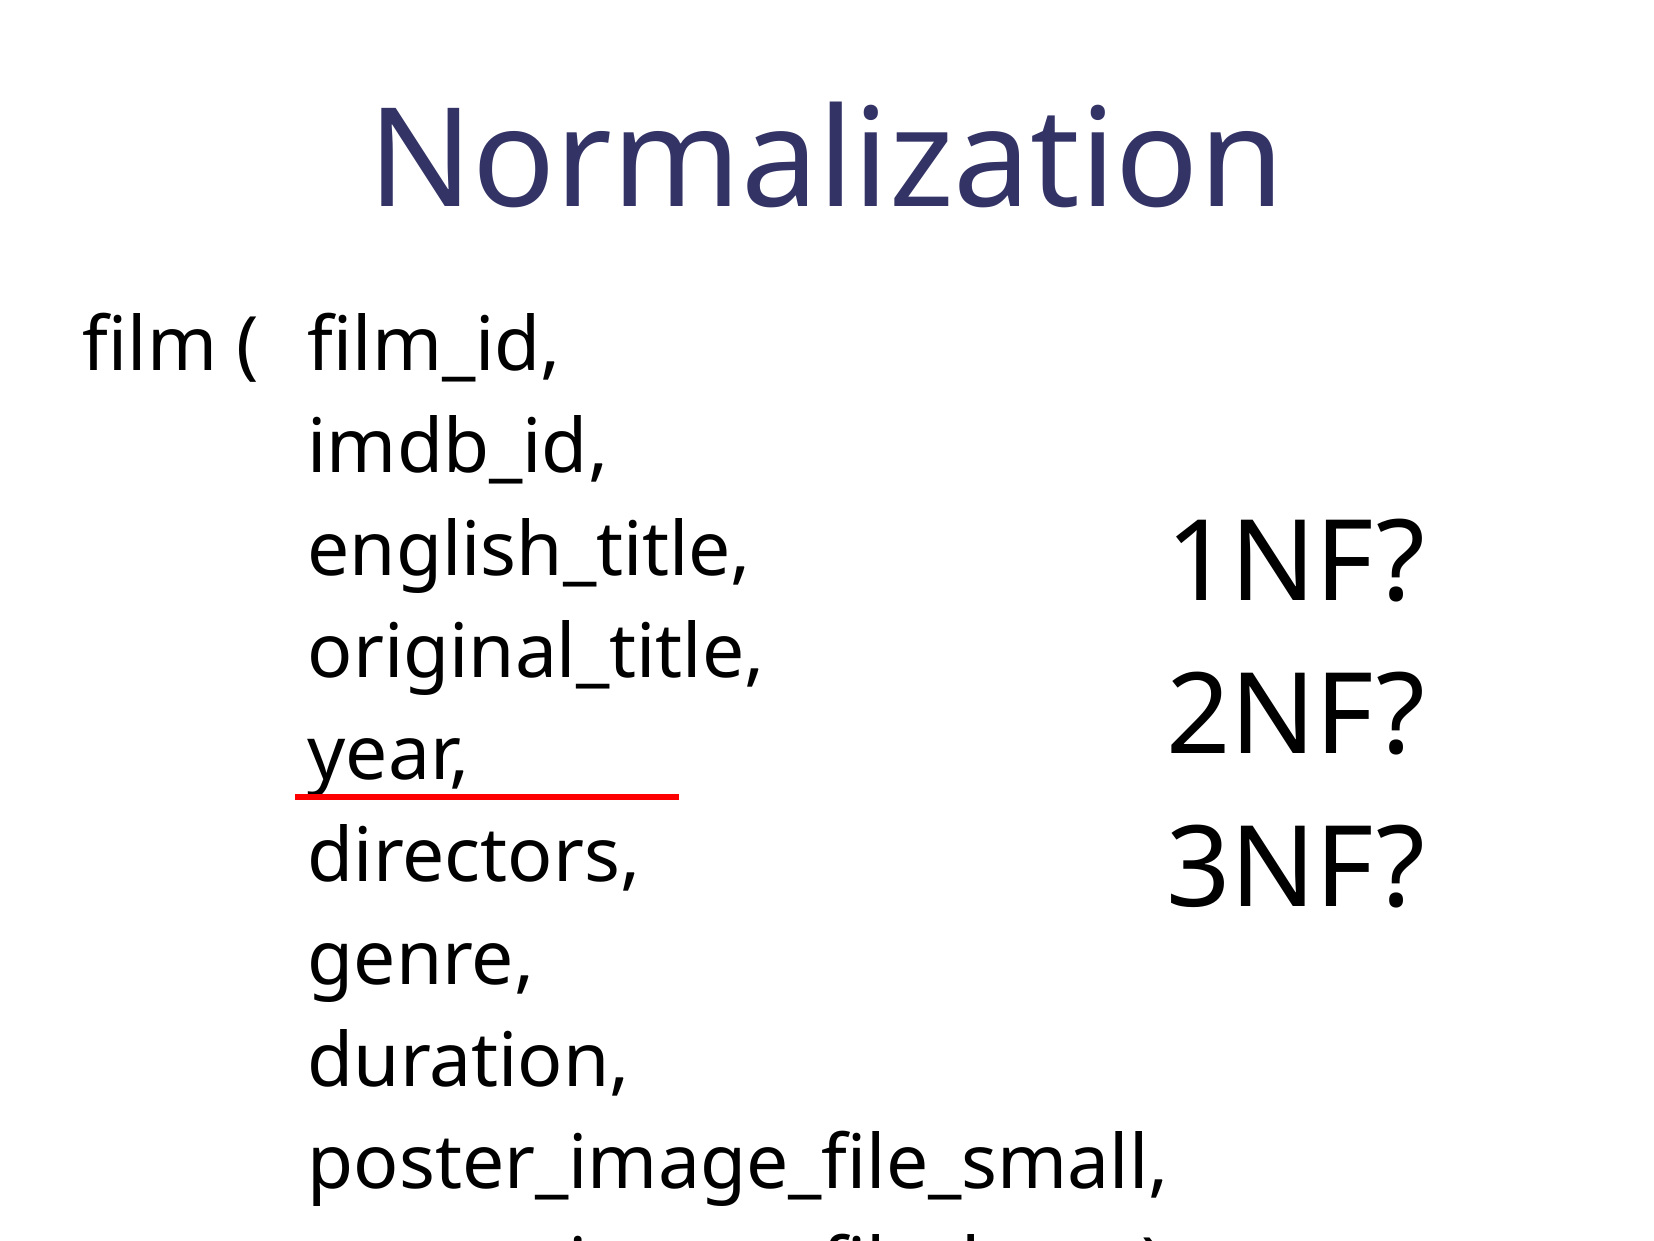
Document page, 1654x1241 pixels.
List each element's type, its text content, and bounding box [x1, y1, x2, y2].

subtitle film ( film_id, imdb_id, english_title, original_title, year, directors, genre, duration, poster_image_file_small, poster_image_file_large) [82, 290, 1571, 1203]
text_box 1NF? 2NF? 3NF? [1151, 472, 1595, 897]
title Normalization [82, 56, 1571, 250]
